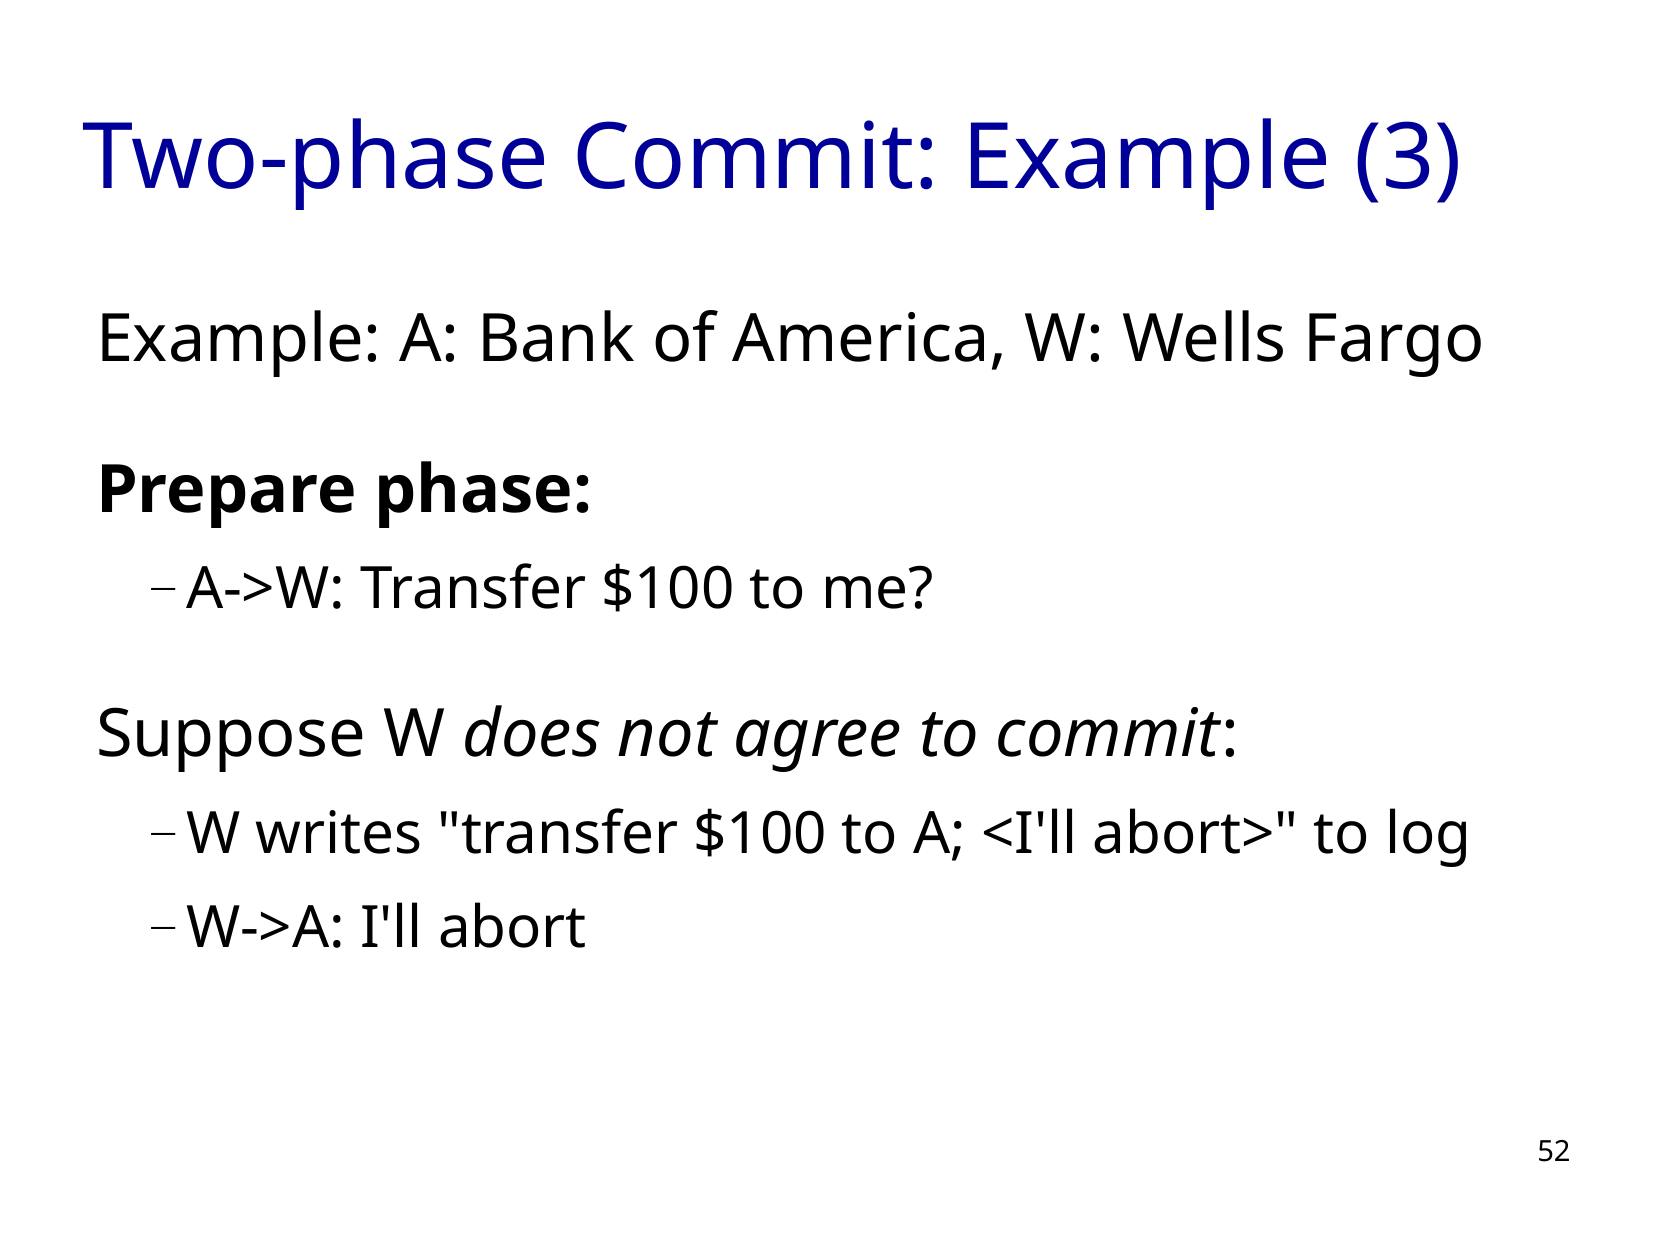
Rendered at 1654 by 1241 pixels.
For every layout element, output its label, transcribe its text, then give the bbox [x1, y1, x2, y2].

list Example: A: Bank of America, W: Wells Fargo Prepare phase: A->W: Transfer $100 to me? Suppose W does not agree to commit: W writes "transfer $100 to A; <I'll abort>" to log W->A: I'll abort [60, 290, 1571, 1096]
title Two-phase Commit: Example (3) [82, 49, 1571, 257]
